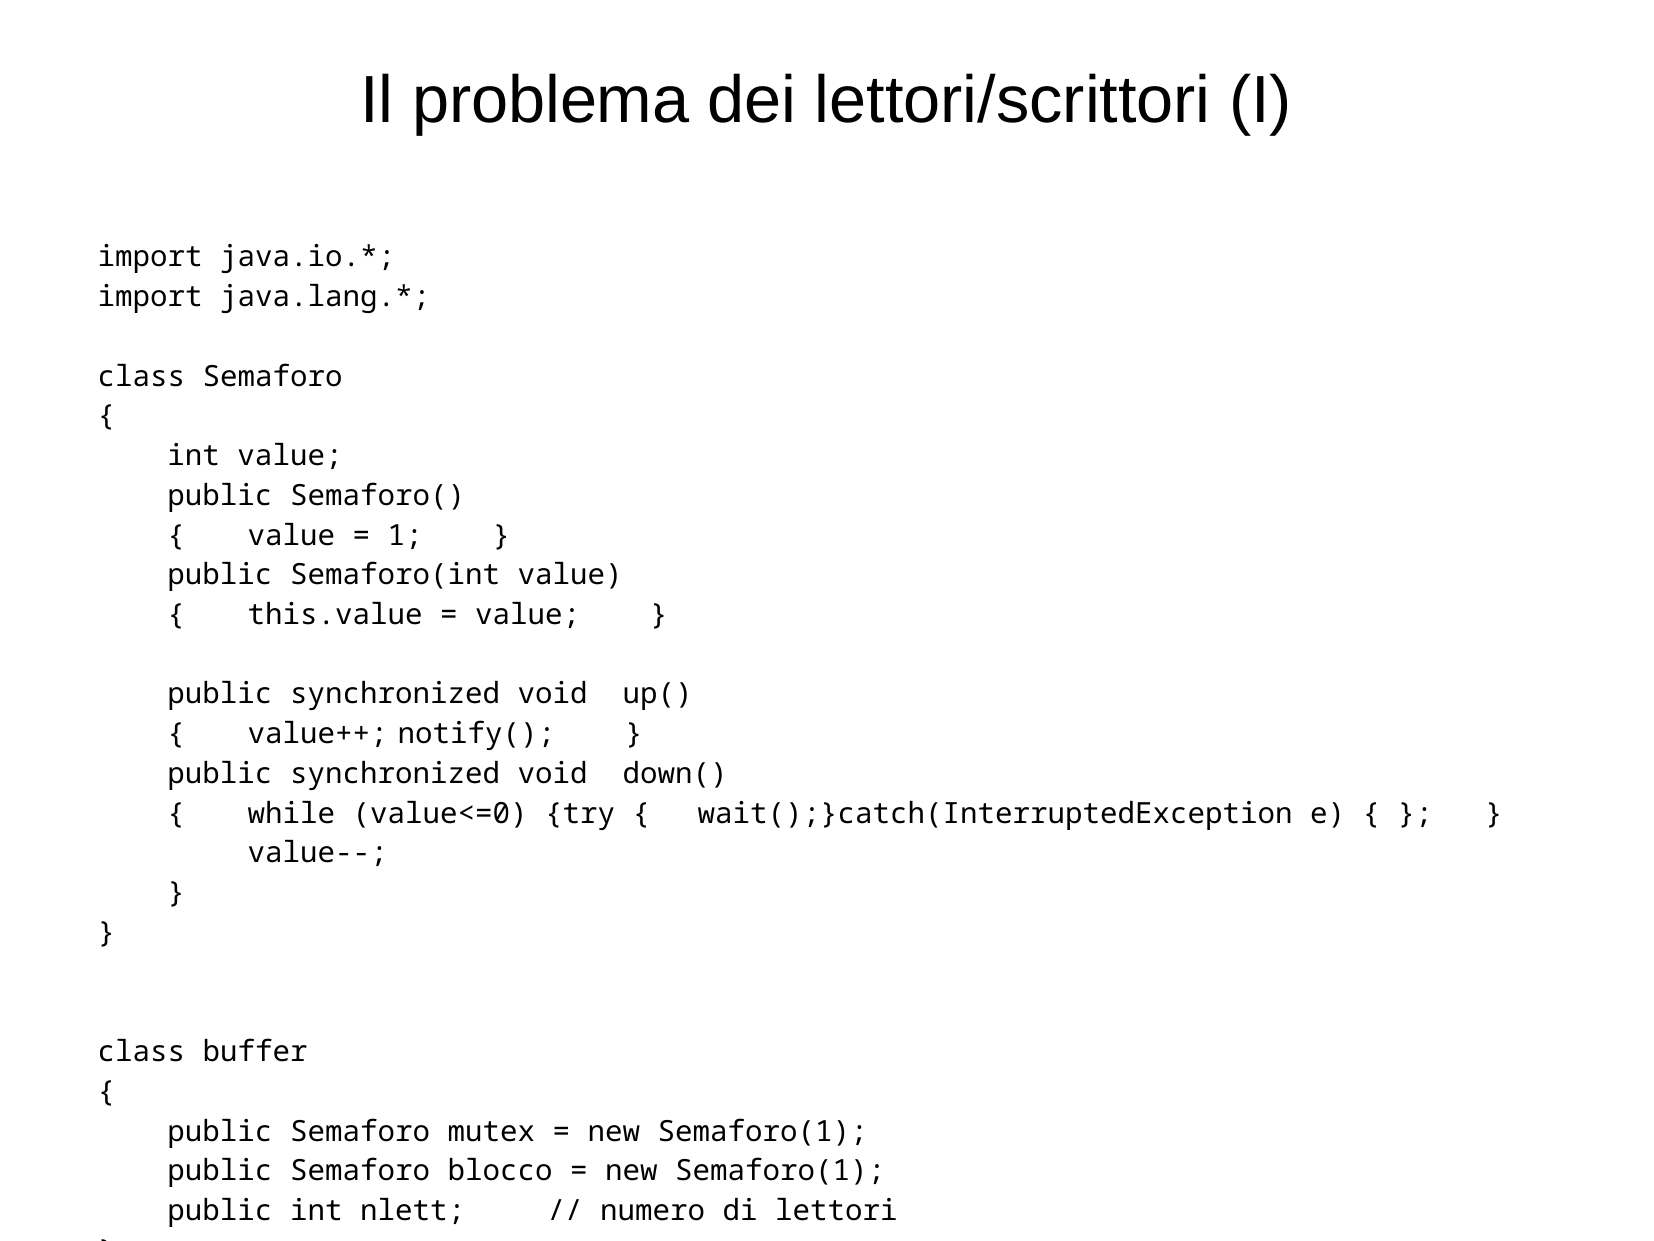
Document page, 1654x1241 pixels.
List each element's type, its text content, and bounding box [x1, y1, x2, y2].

text_box import java.io.*; import java.lang.*; class Semaforo { int value; public Semaforo() { value = 1; } public Semaforo(int value) { this.value = value; } public synchronized void up() { value++; notify(); } public synchronized void down() { while (value<=0) {try { wait();}catch(InterruptedException e) { }; } value--; } } class buffer { public Semaforo mutex = new Semaforo(1); public Semaforo blocco = new Semaforo(1); public int nlett; // numero di lettori } [82, 228, 1576, 1162]
title Il problema dei lettori/scrittori (I) [82, 0, 1571, 204]
